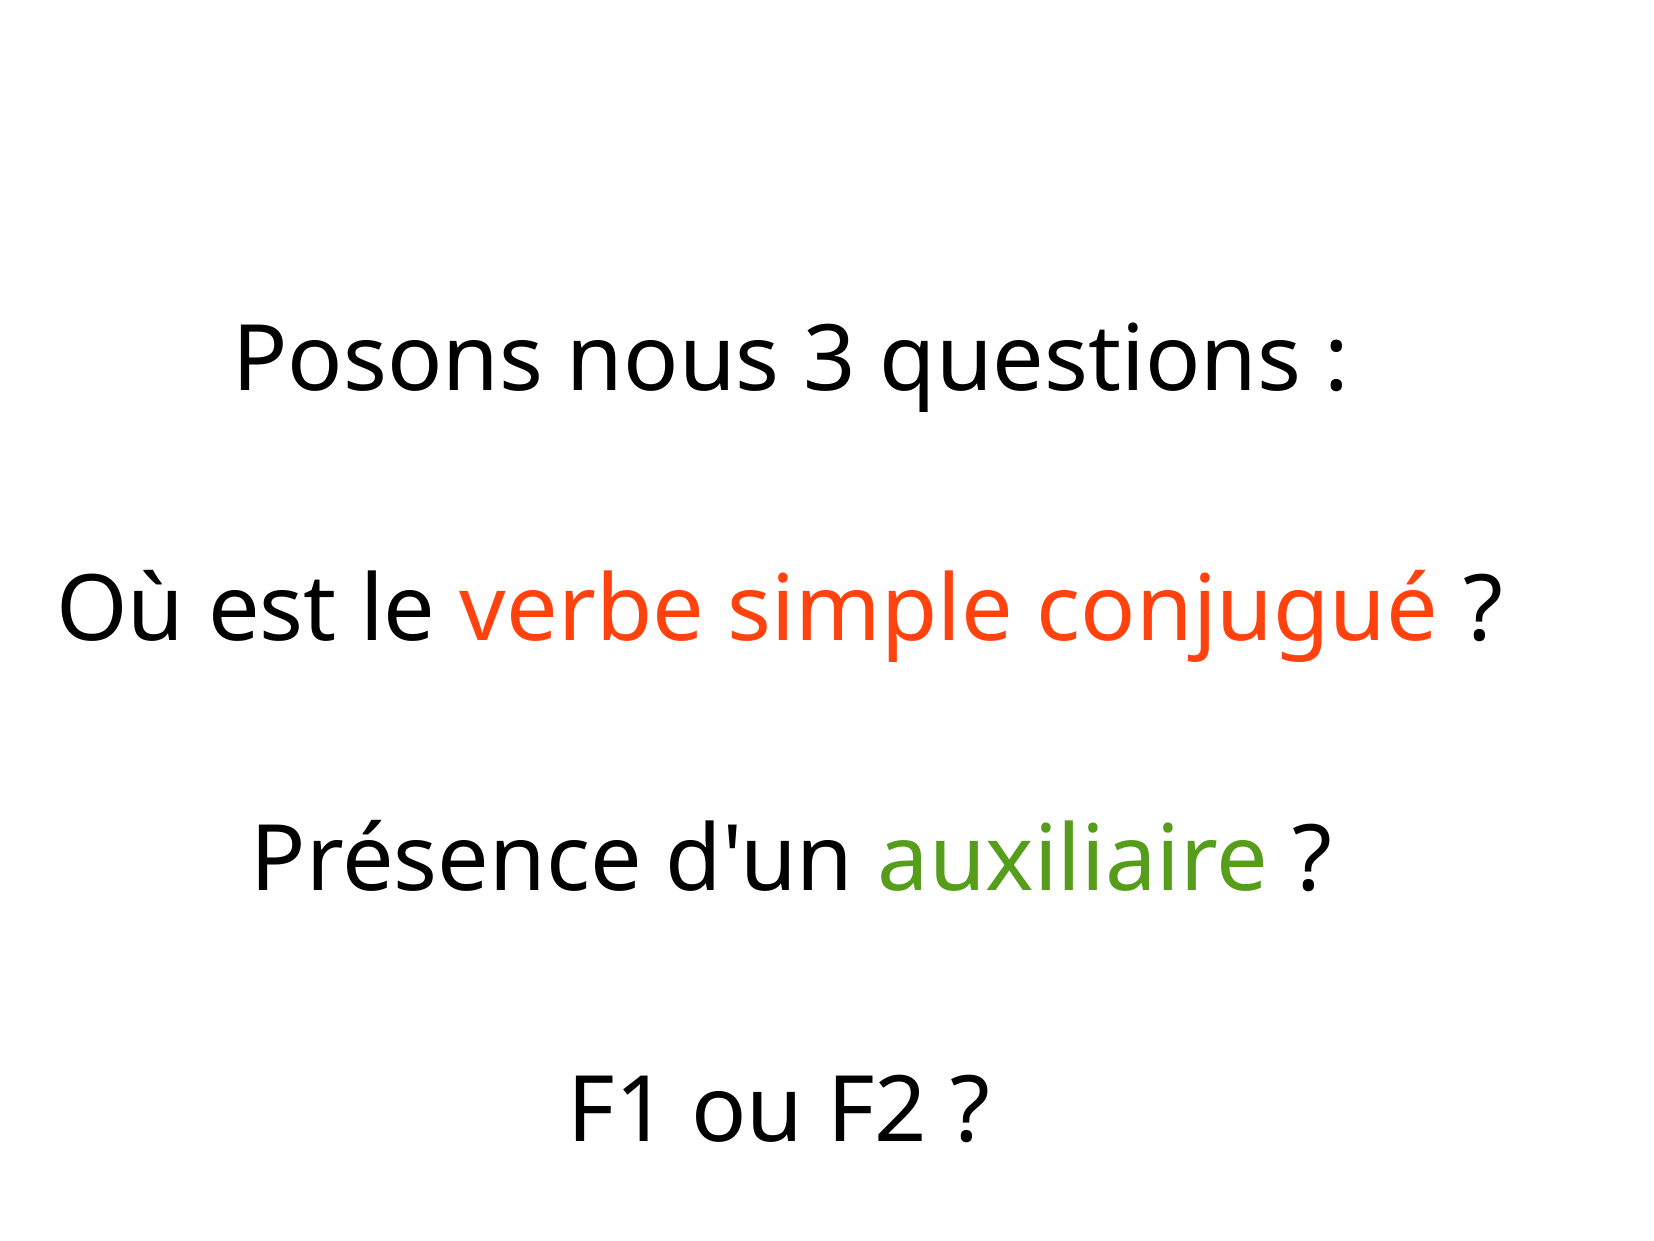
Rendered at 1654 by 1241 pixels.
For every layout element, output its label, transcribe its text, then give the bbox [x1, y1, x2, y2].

text_box Posons nous 3 questions : Où est le verbe simple conjugué ? Présence d'un auxiliaire ? F1 ou F2 ? [0, 35, 1583, 1241]
